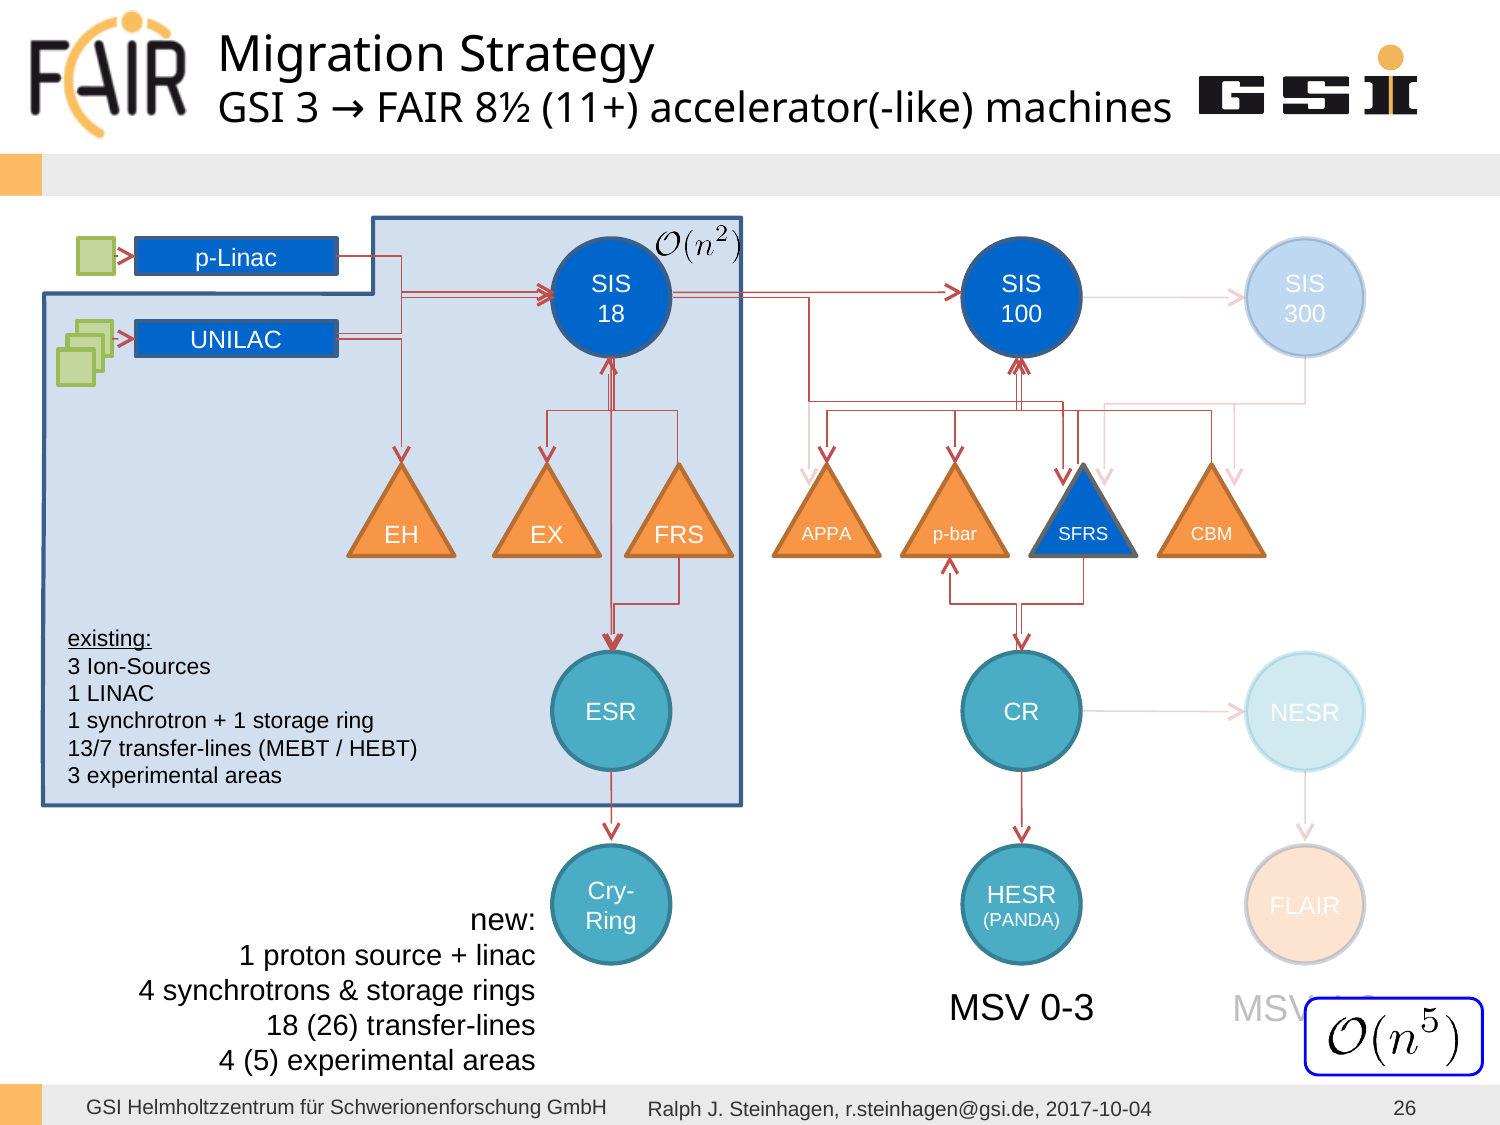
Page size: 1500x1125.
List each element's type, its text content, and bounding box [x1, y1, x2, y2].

text_box [612, 411, 678, 603]
text_box new: 1 proton source + linac 4 synchrotrons & storage rings 18 (26) transfer-lines 4 (5) experimental areas [9, 891, 552, 1084]
text_box SFRS [1030, 464, 1137, 557]
text_box HESR (PANDA) [962, 845, 1081, 964]
text_box [42, 257, 742, 806]
picture [1318, 1003, 1469, 1070]
text_box EH [348, 465, 455, 557]
text_box CBM [1158, 464, 1265, 557]
text_box [373, 217, 742, 291]
picture [30, 9, 187, 141]
text_box EX [493, 465, 601, 557]
picture [1197, 42, 1419, 117]
text_box [402, 293, 542, 297]
picture [649, 222, 747, 266]
text_box UNILAC [135, 321, 337, 357]
text_box NESR [1246, 652, 1365, 771]
text_box p-Linac [135, 238, 337, 274]
text_box p-bar [901, 465, 1009, 557]
text_box [1305, 998, 1483, 1075]
text_box SIS 300 [1246, 238, 1365, 357]
text_box Cry- Ring [552, 845, 671, 964]
text_box FRS [625, 464, 733, 557]
text_box [78, 238, 114, 274]
text_box SIS100 [962, 238, 1081, 357]
text_box existing: 3 Ion-Sources 1 LINAC 1 synchrotron + 1 storage ring 13/7 transfer-lines (MEBT / HEBT) 3 experimental areas [53, 616, 433, 796]
text_box MSV 4-6 [1217, 976, 1393, 1037]
text_box ESR [552, 651, 671, 770]
text_box FLAIR [1246, 845, 1365, 964]
text_box MSV 0-3 [933, 975, 1110, 1036]
text_box SIS 18 [552, 238, 671, 357]
text_box APPA [773, 465, 880, 557]
title Migration Strategy GSI 3 → FAIR 8½ (11+) accelerator(-like) machines [217, 2, 1186, 150]
text_box CR [962, 651, 1081, 770]
